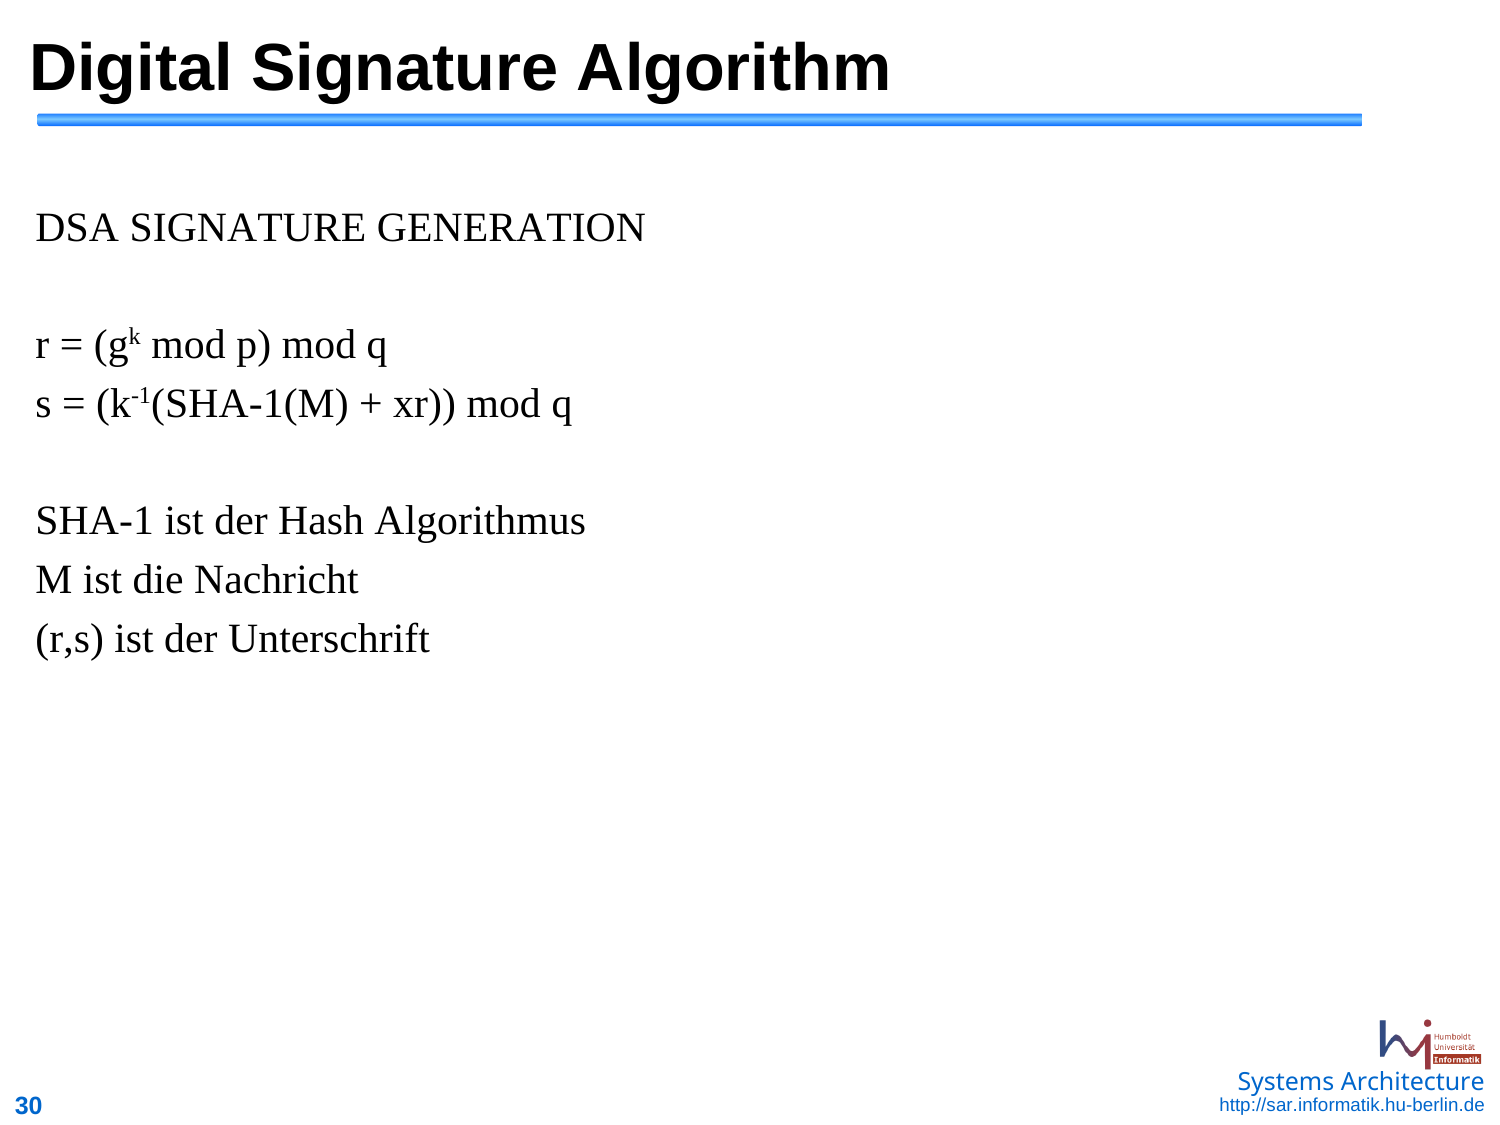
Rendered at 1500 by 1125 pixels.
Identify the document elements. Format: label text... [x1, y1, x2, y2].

title Digital Signature Algorithm [29, 26, 1500, 108]
picture [1376, 1016, 1483, 1071]
subtitle DSA SIGNATURE GENERATION r = (gk mod p) mod q s = (k-1(SHA-1(M) + xr)) mod q SHA-1 ist der Hash Algorithmus M ist die Nachricht (r,s) ist der Unterschrift [35, 156, 1211, 709]
